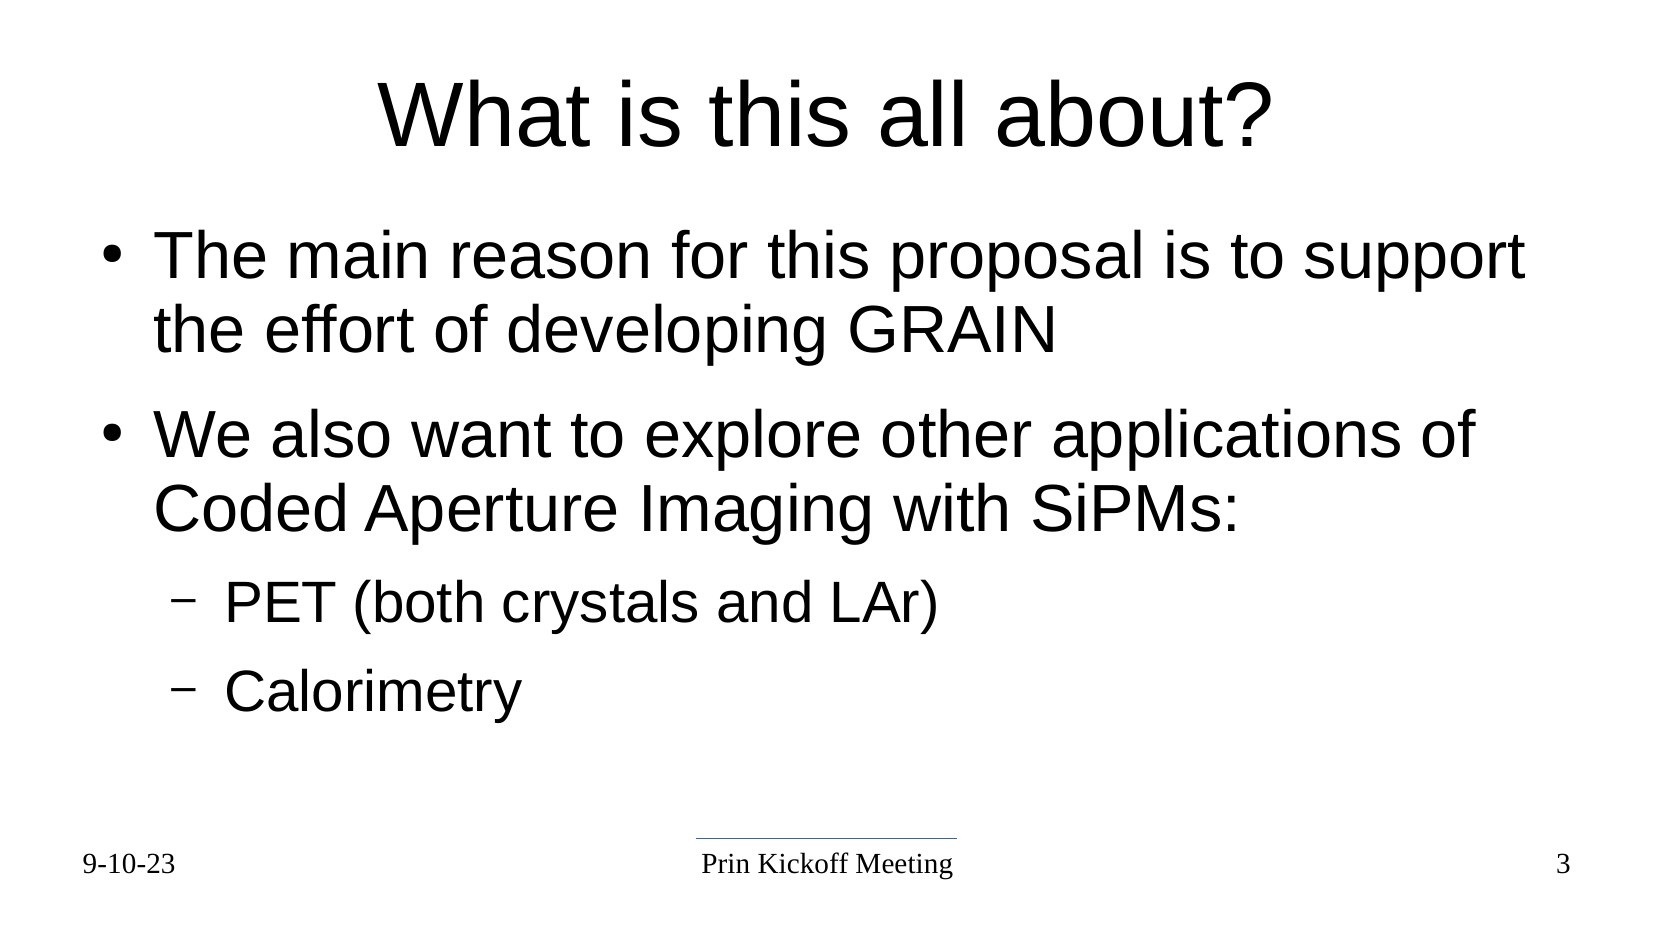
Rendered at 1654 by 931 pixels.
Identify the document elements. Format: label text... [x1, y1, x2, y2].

list The main reason for this proposal is to support the effort of developing GRAIN We also want to explore other applications of Coded Aperture Imaging with SiPMs: PET (both crystals and LAr) Calorimetry [82, 217, 1571, 758]
title What is this all about? [82, 37, 1571, 193]
